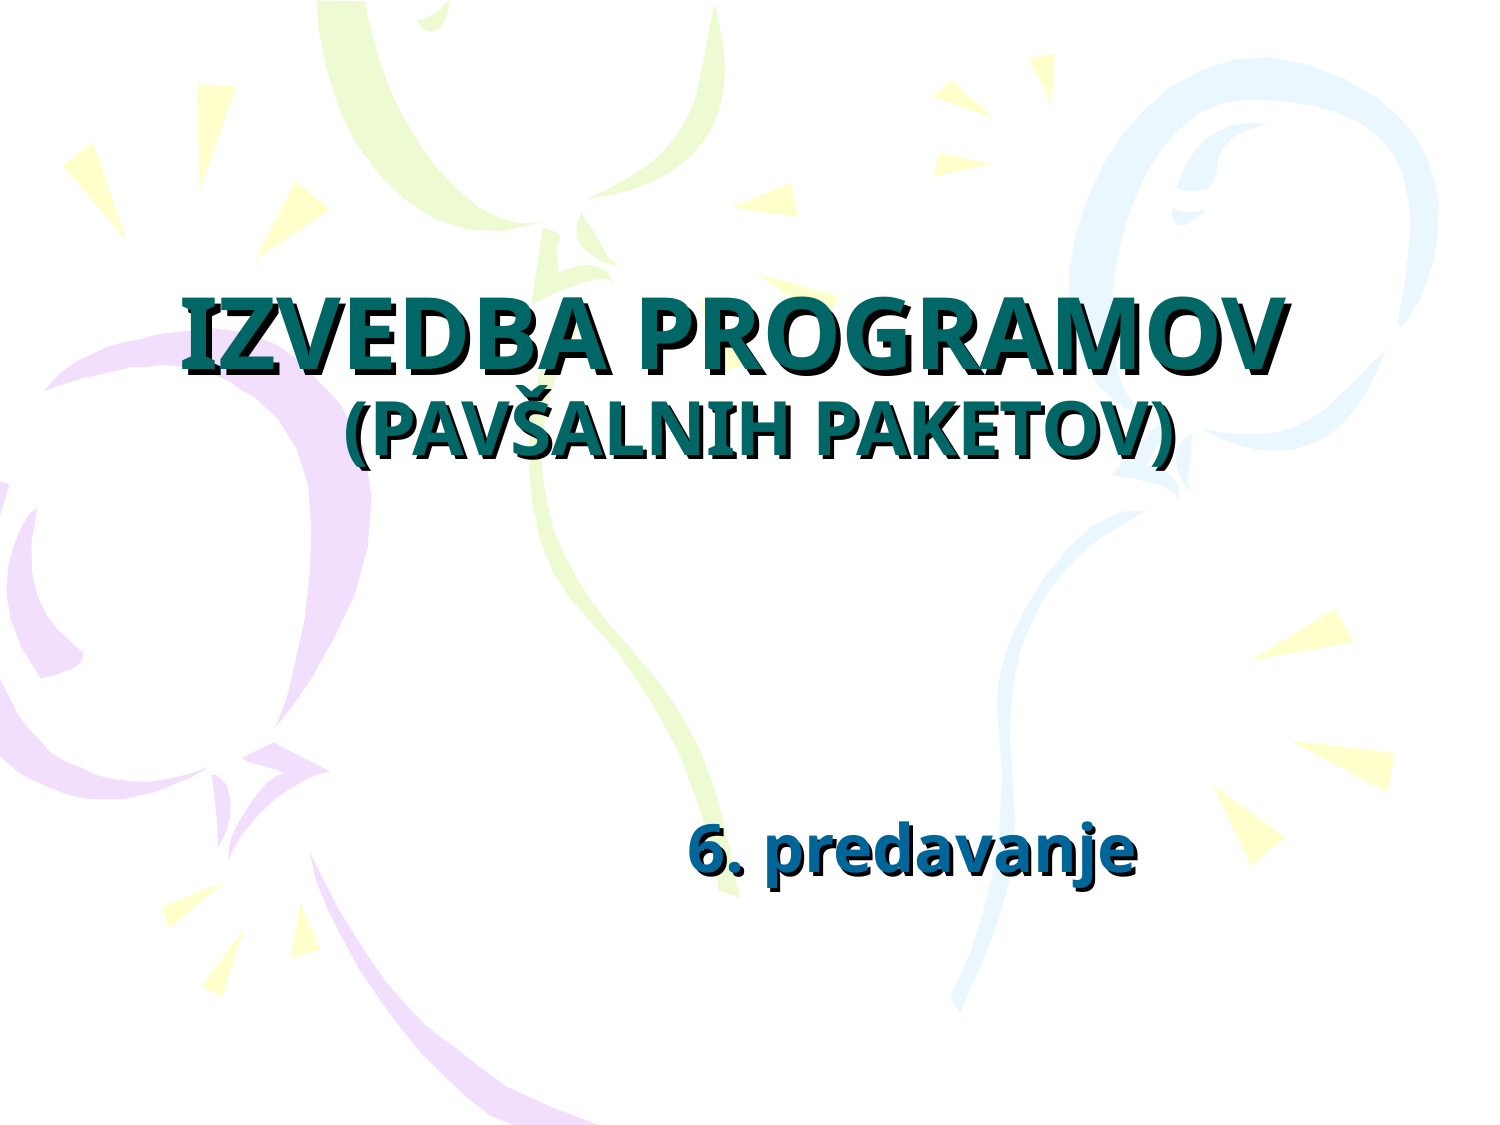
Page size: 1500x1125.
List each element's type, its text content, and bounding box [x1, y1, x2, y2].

title IZVEDBA PROGRAMOV (PAVŠALNIH PAKETOV) [100, 97, 1419, 480]
subtitle 6. predavanje [408, 702, 1417, 946]
